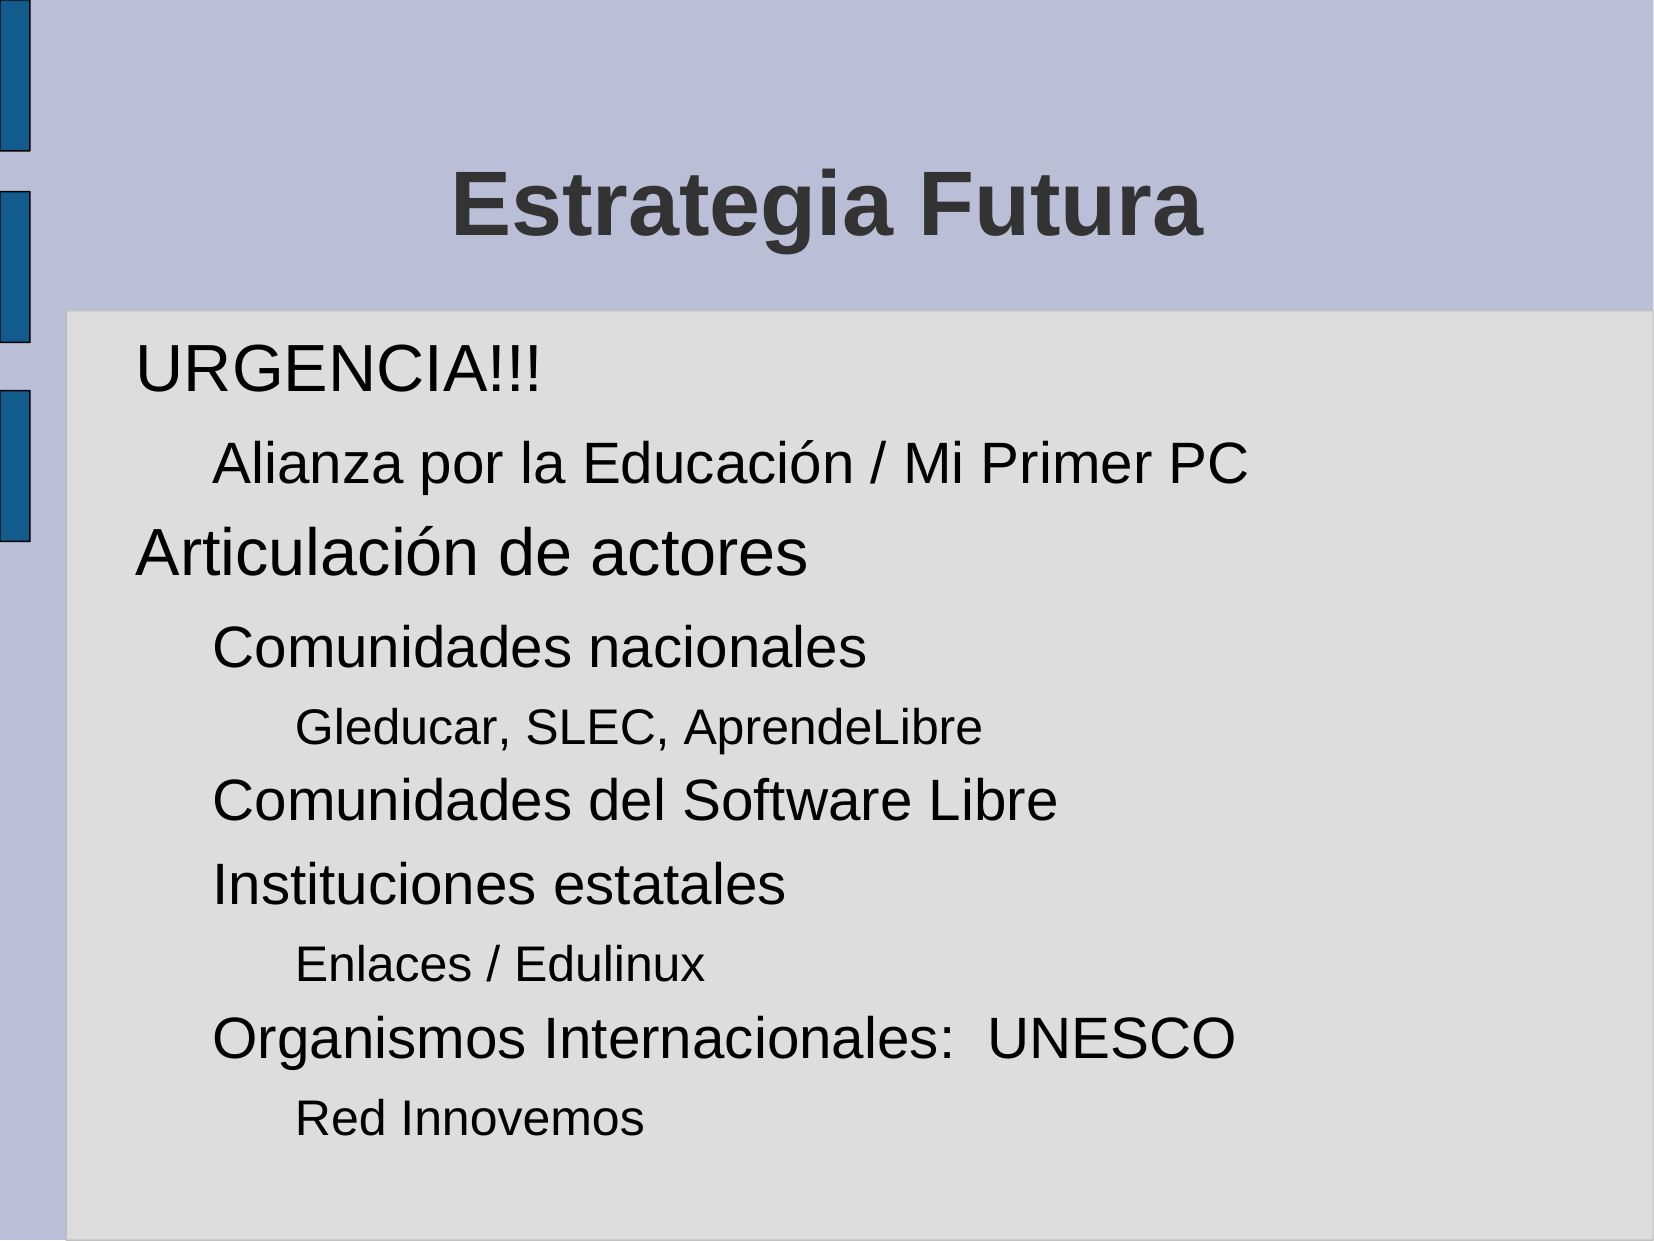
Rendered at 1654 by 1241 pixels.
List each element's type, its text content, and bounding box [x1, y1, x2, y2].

list URGENCIA!!! Alianza por la Educación / Mi Primer PC Articulación de actores Comunidades nacionales Gleducar, SLEC, AprendeLibre Comunidades del Software Libre Instituciones estatales Enlaces / Edulinux Organismos Internacionales: UNESCO Red Innovemos [117, 336, 1530, 1192]
title Estrategia Futura [121, 102, 1534, 311]
